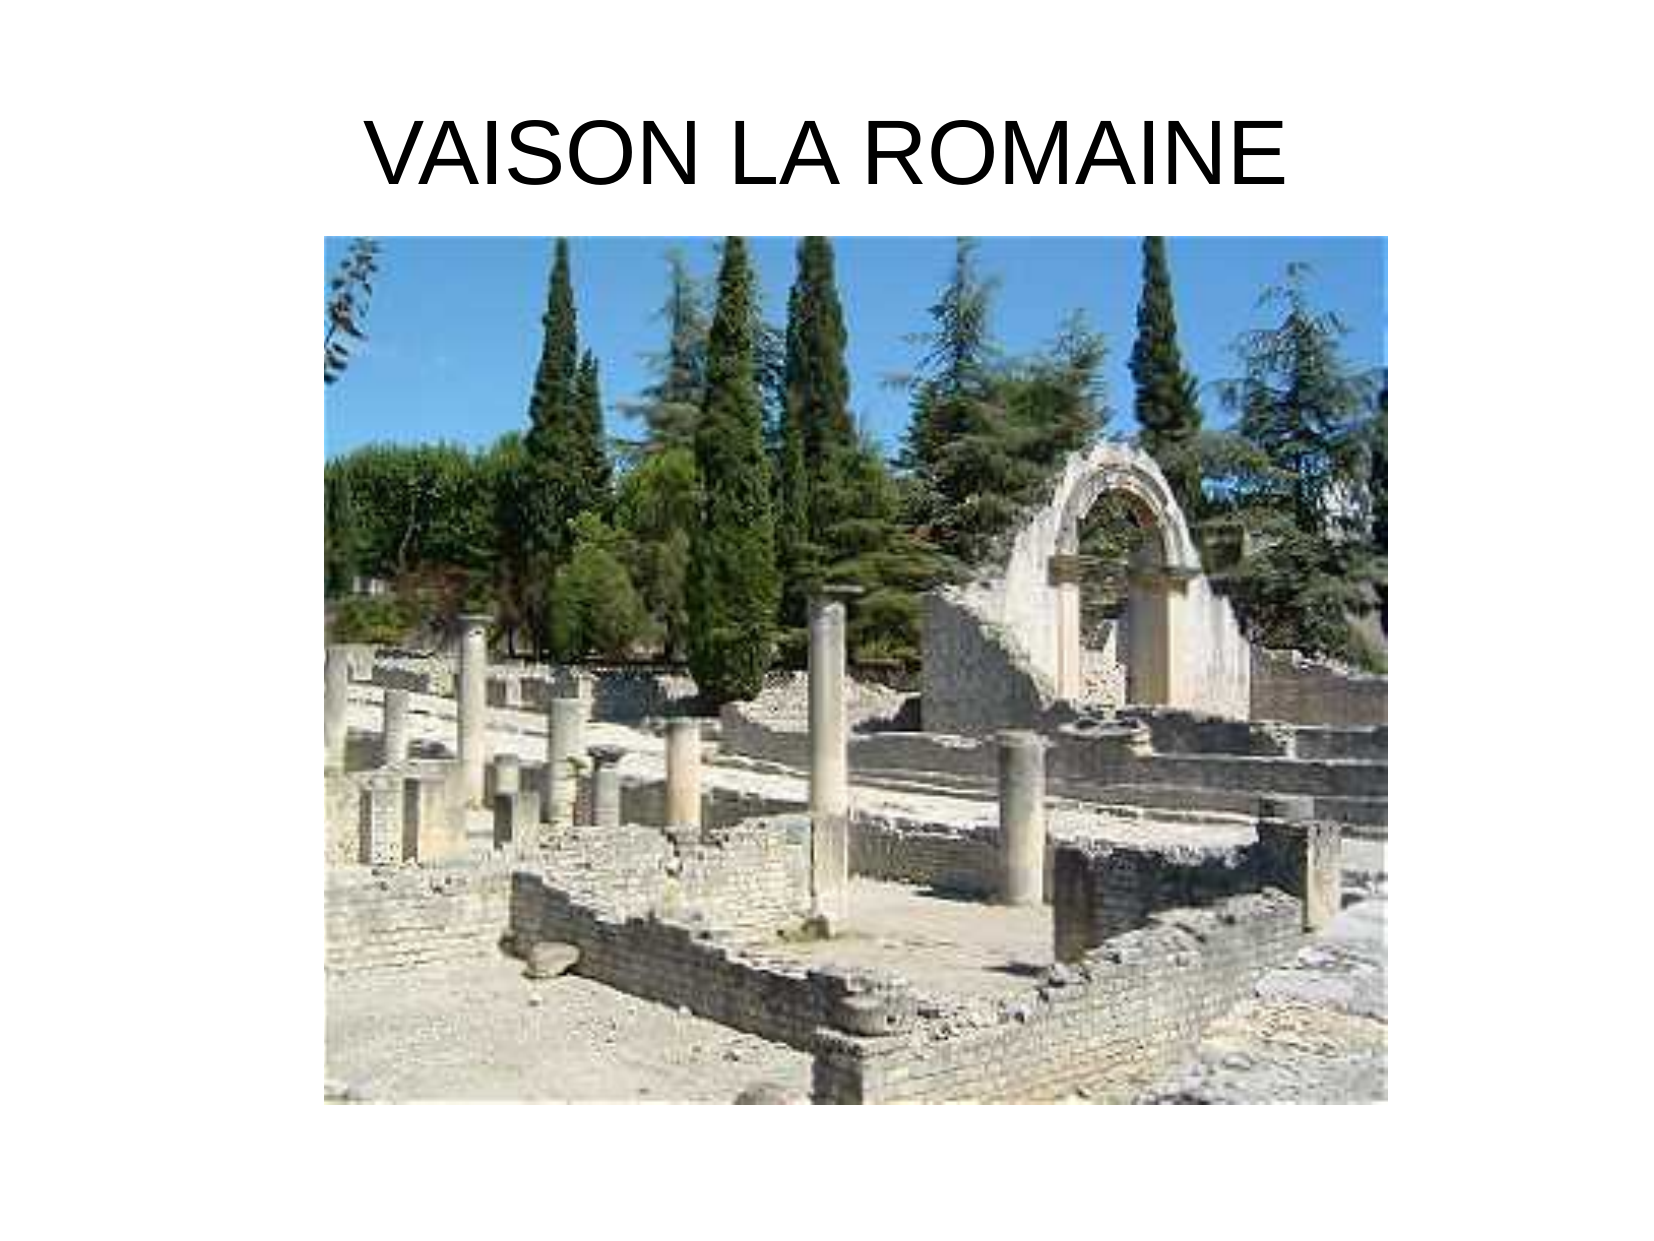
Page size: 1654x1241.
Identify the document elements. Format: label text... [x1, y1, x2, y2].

picture [324, 236, 1388, 1105]
title VAISON LA ROMAINE [82, 56, 1571, 250]
